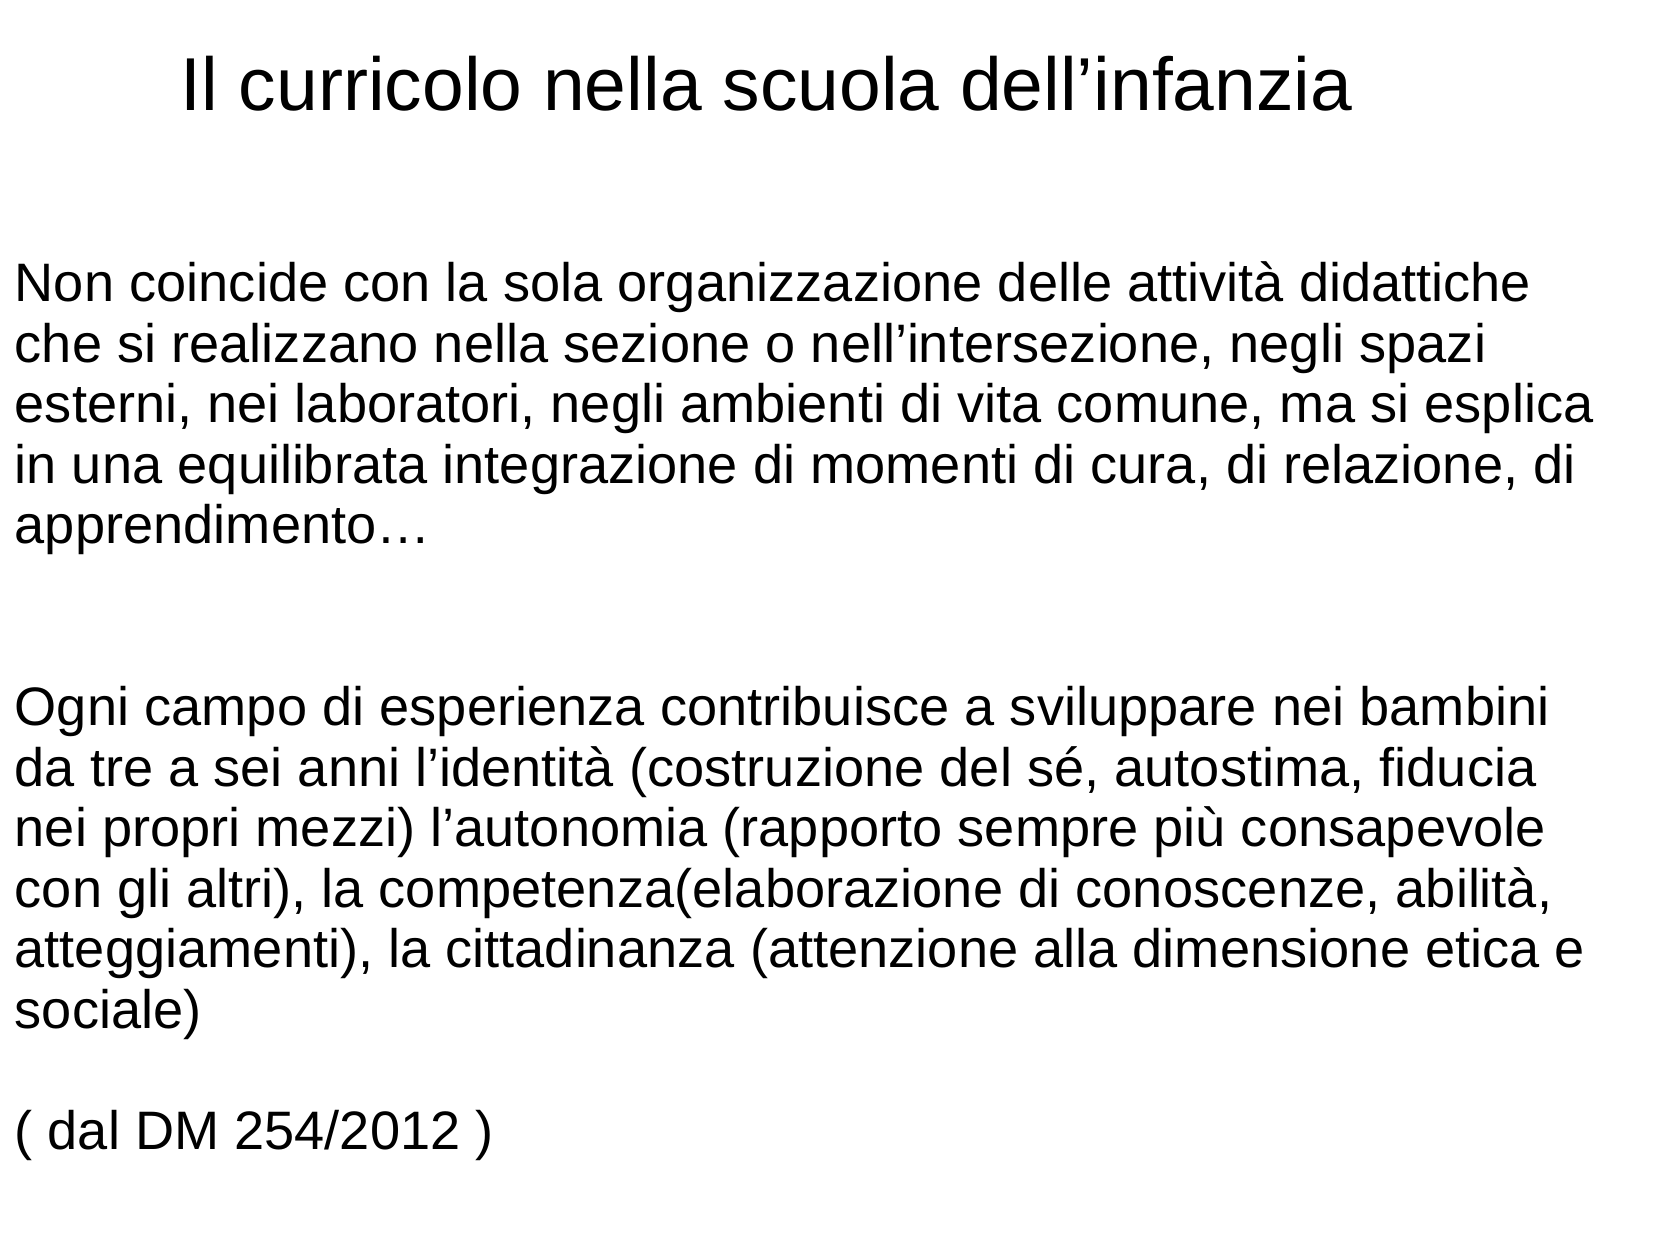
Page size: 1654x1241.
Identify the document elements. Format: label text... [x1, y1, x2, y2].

text_box Il curricolo nella scuola dell’infanzia Non coincide con la sola organizzazione delle attività didattiche che si realizzano nella sezione o nell’intersezione, negli spazi esterni, nei laboratori, negli ambienti di vita comune, ma si esplica in una equilibrata integrazione di momenti di cura, di relazione, di apprendimento… Ogni campo di esperienza contribuisce a sviluppare nei bambini da tre a sei anni l’identità (costruzione del sé, autostima, fiducia nei propri mezzi) l’autonomia (rapporto sempre più consapevole con gli altri), la competenza(elaborazione di conoscenze, abilità, atteggiamenti), la cittadinanza (attenzione alla dimensione etica e sociale) ( dal DM 254/2012 ) [0, 35, 1635, 1169]
